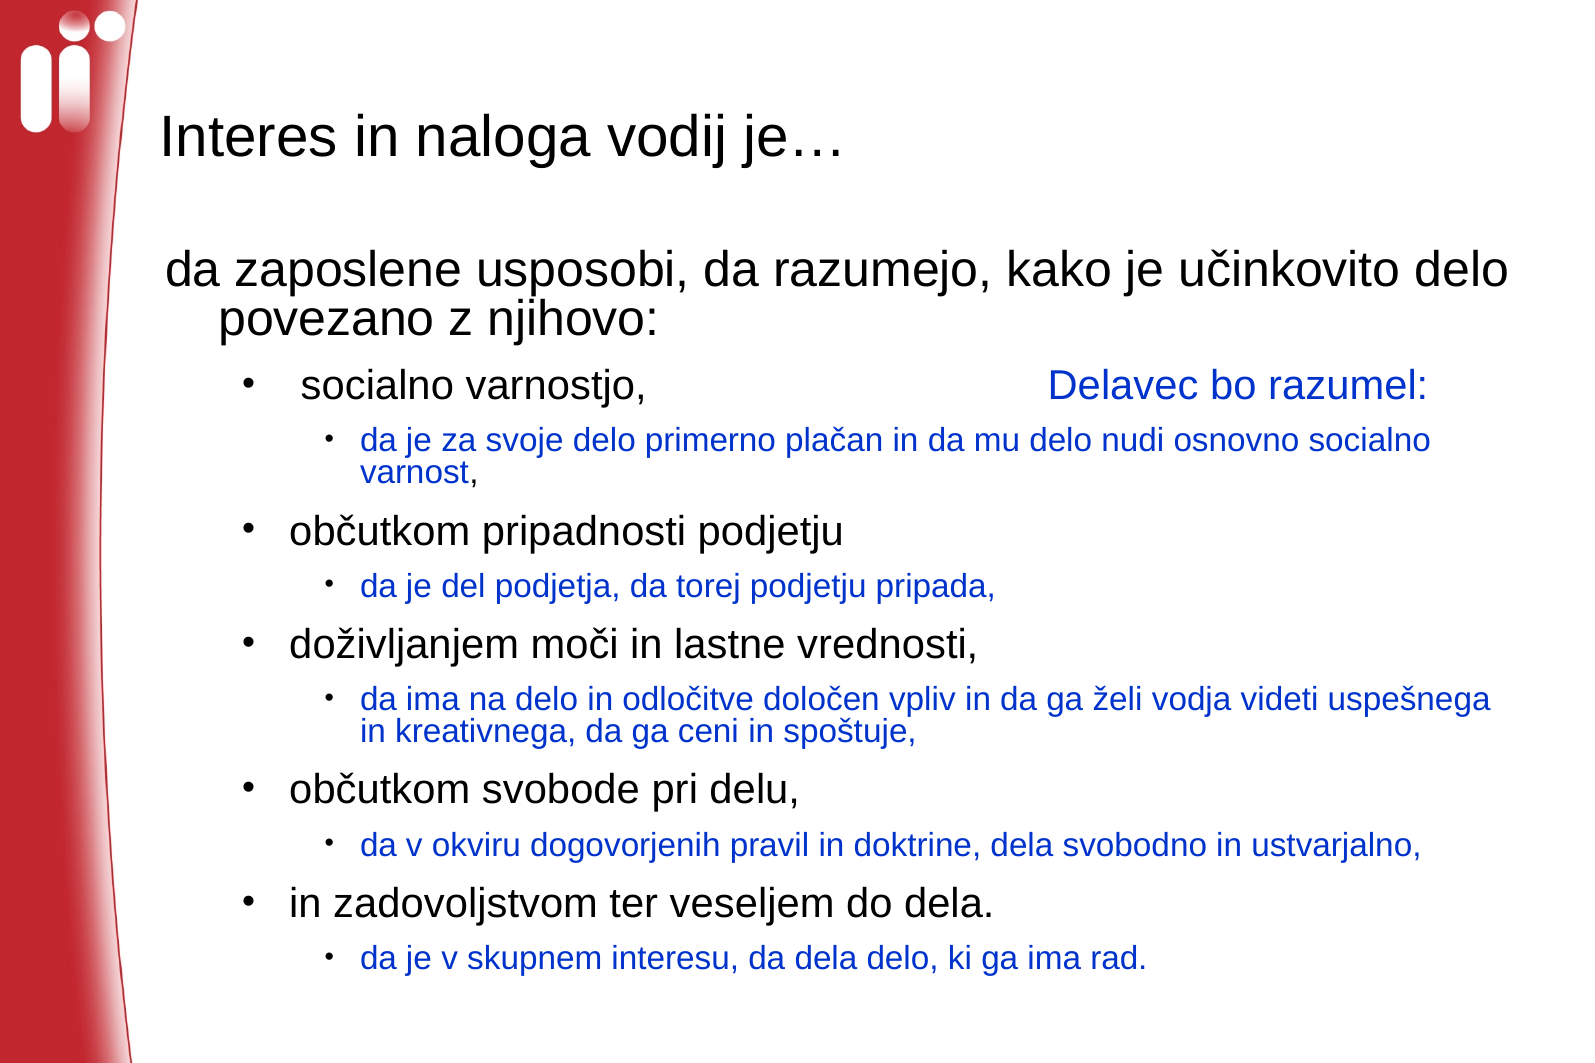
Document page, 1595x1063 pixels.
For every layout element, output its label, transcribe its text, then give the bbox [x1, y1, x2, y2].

list da zaposlene usposobi, da razumejo, kako je učinkovito delo povezano z njihovo: socialno varnostjo, Delavec bo razumel: da je za svoje delo primerno plačan in da mu delo nudi osnovno socialno varnost, občutkom pripadnosti podjetju da je del podjetja, da torej podjetju pripada, doživljanjem moči in lastne vrednosti, da ima na delo in odločitve določen vpliv in da ga želi vodja videti uspešnega in kreativnega, da ga ceni in spoštuje, občutkom svobode pri delu, da v okviru dogovorjenih pravil in doktrine, dela svobodno in ustvarjalno, in zadovoljstvom ter veseljem do dela. da je v skupnem interesu, da dela delo, ki ga ima rad. [147, 248, 1515, 1063]
title Interes in naloga vodij je… [159, 22, 1515, 248]
picture [0, 0, 1414, 1063]
